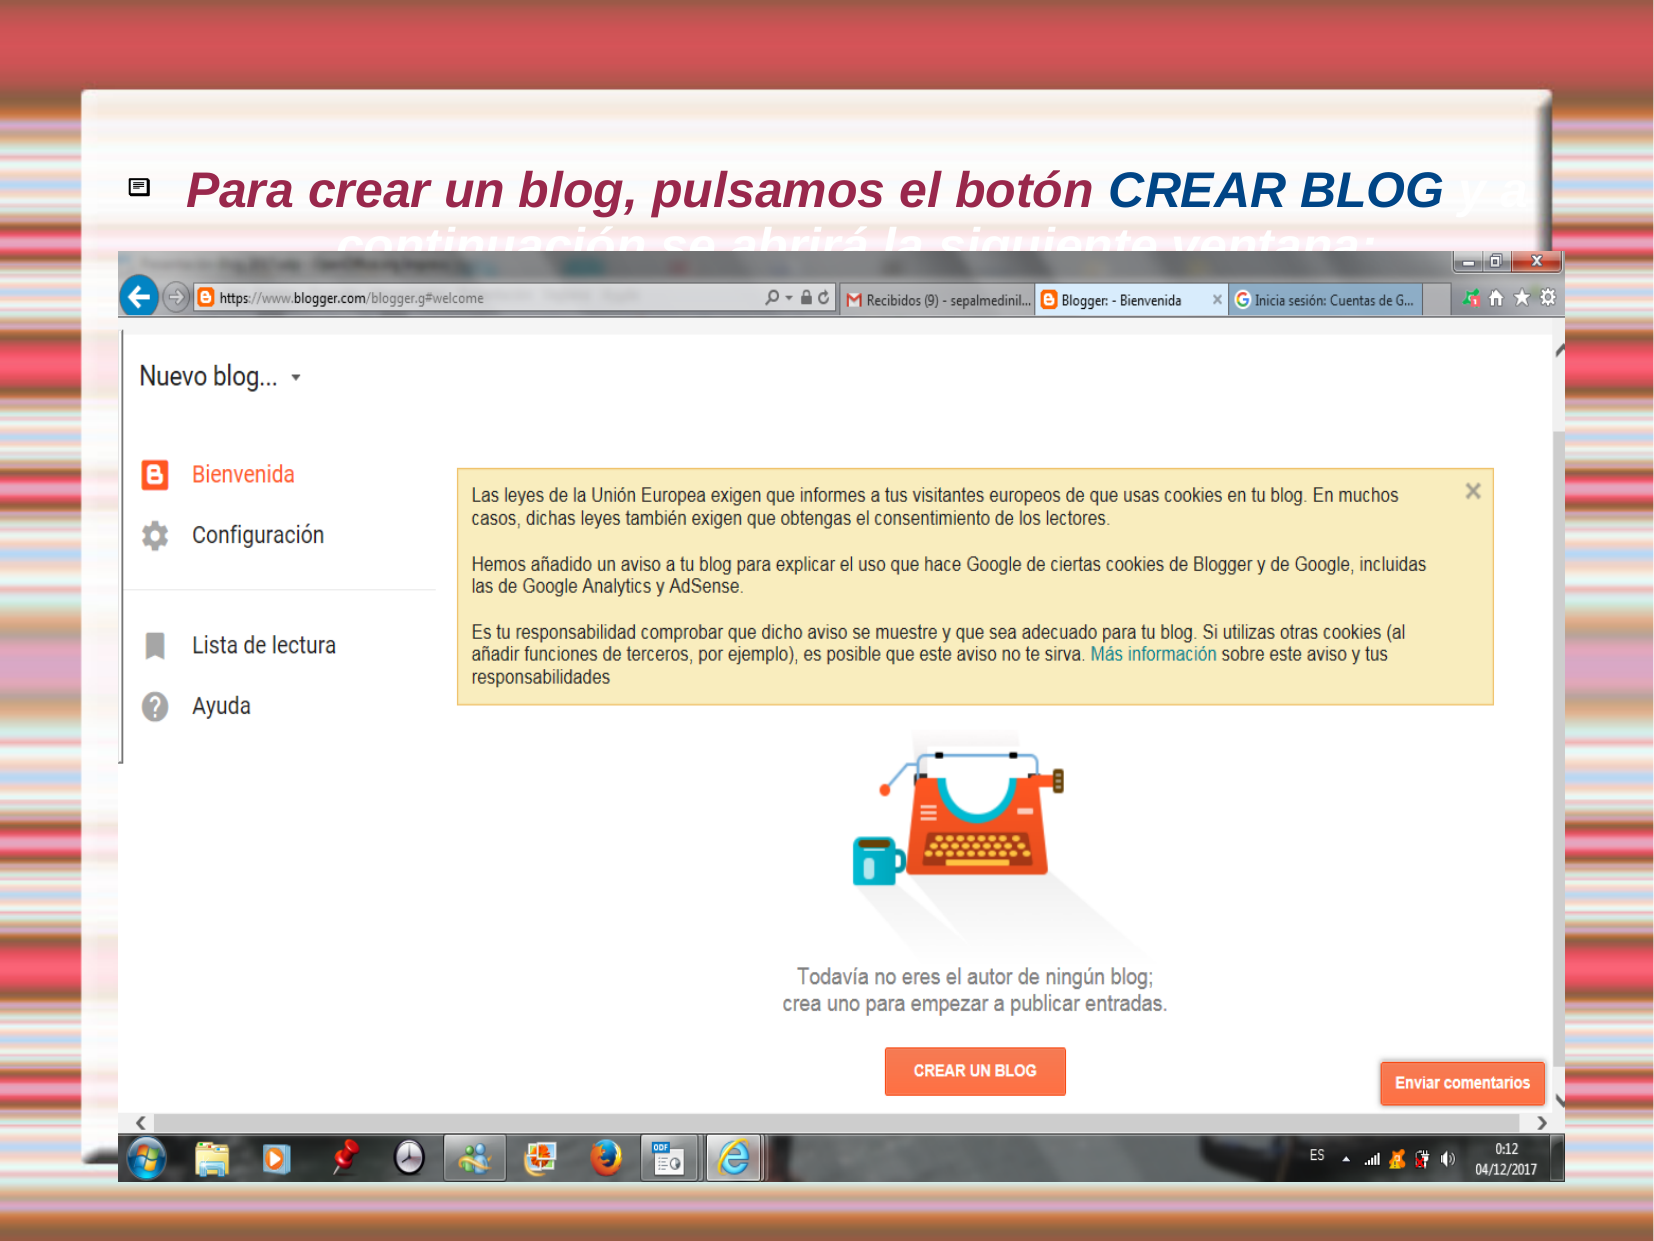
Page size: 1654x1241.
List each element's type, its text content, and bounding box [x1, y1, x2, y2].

title Para crear un blog, pulsamos el botón CREAR BLOG y a continuación se abrirá la siguiente ventana: [121, 114, 1534, 251]
picture [0, 0, 1654, 1241]
